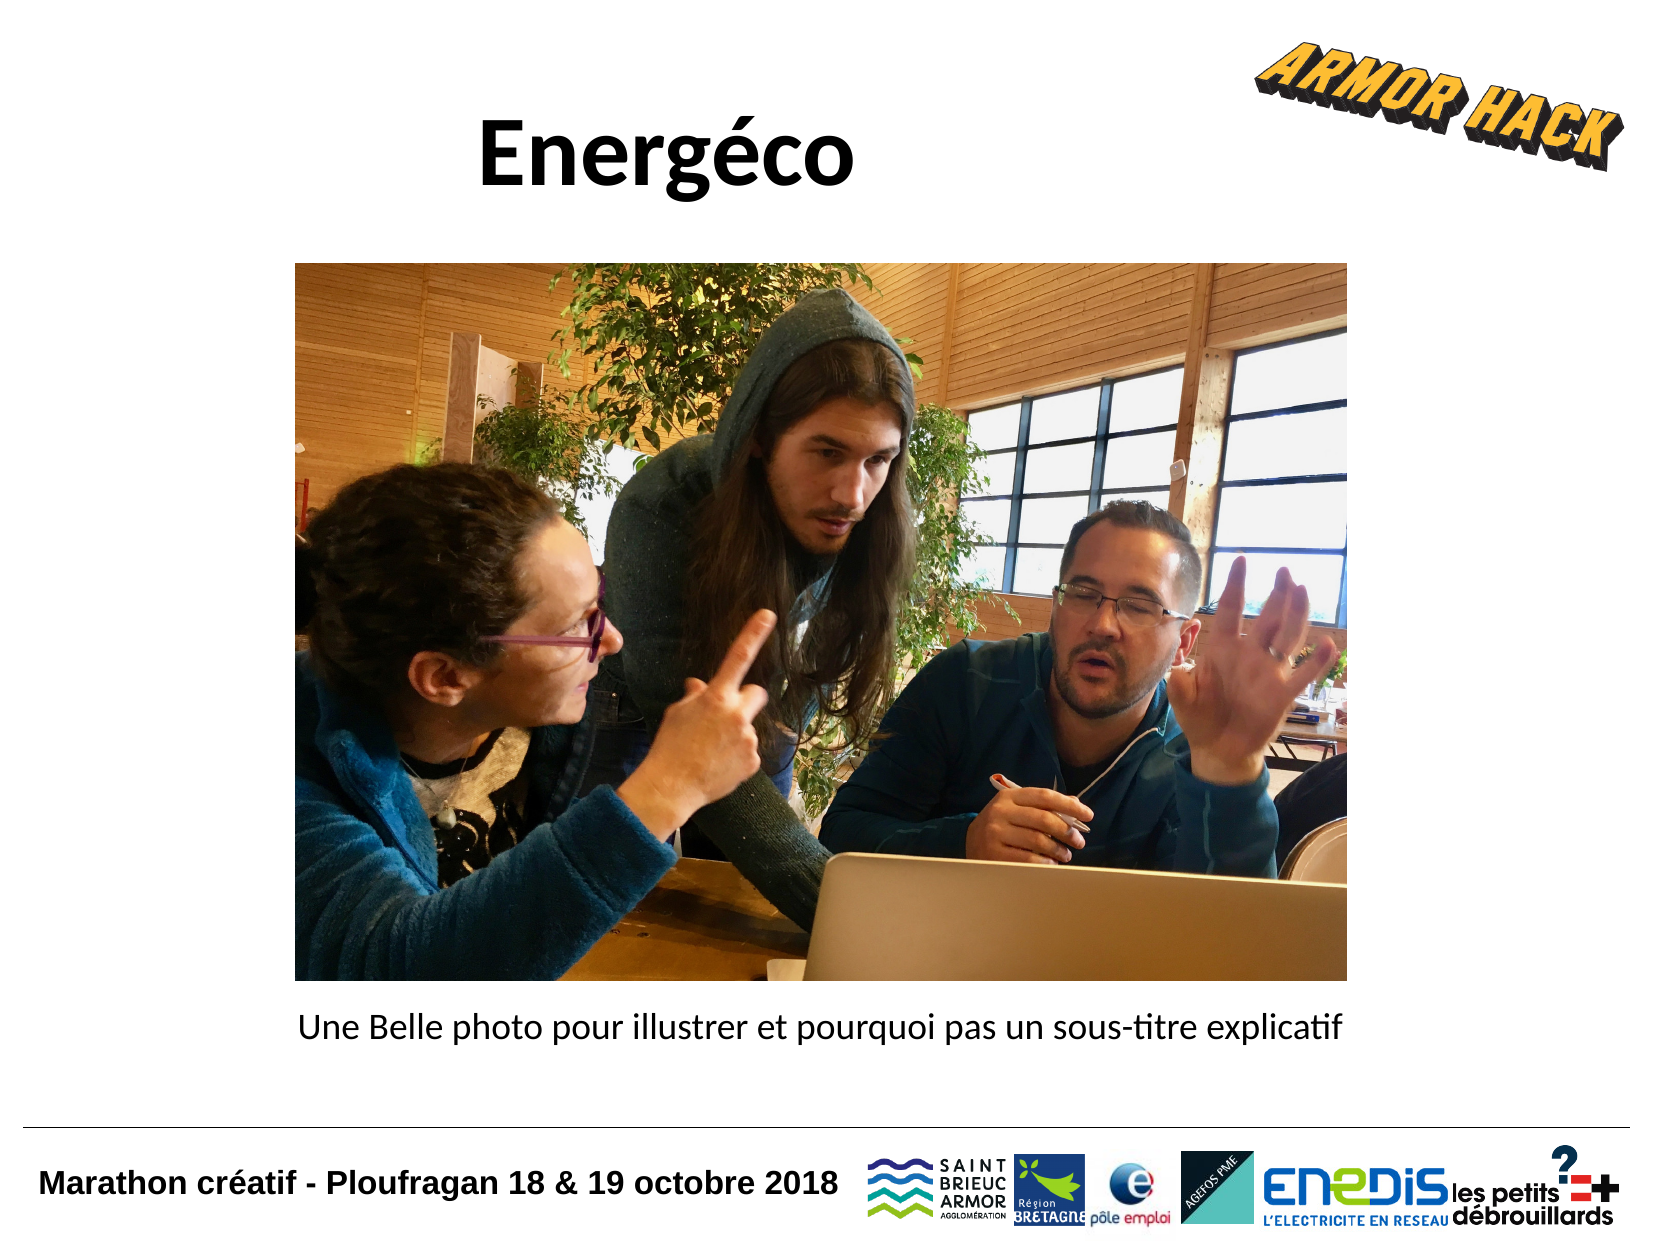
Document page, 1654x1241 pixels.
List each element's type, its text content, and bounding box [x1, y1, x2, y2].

picture [1248, 35, 1630, 178]
text_box Marathon créatif - Ploufragan 18 & 19 octobre 2018 [23, 1157, 866, 1211]
picture [1181, 1151, 1254, 1225]
picture [295, 263, 1347, 981]
picture [866, 1149, 1176, 1241]
picture [1259, 1145, 1619, 1241]
title Energéco [0, 56, 1335, 264]
text_box Une Belle photo pour illustrer et pourquoi pas un sous-titre explicatif [200, 1003, 1441, 1103]
